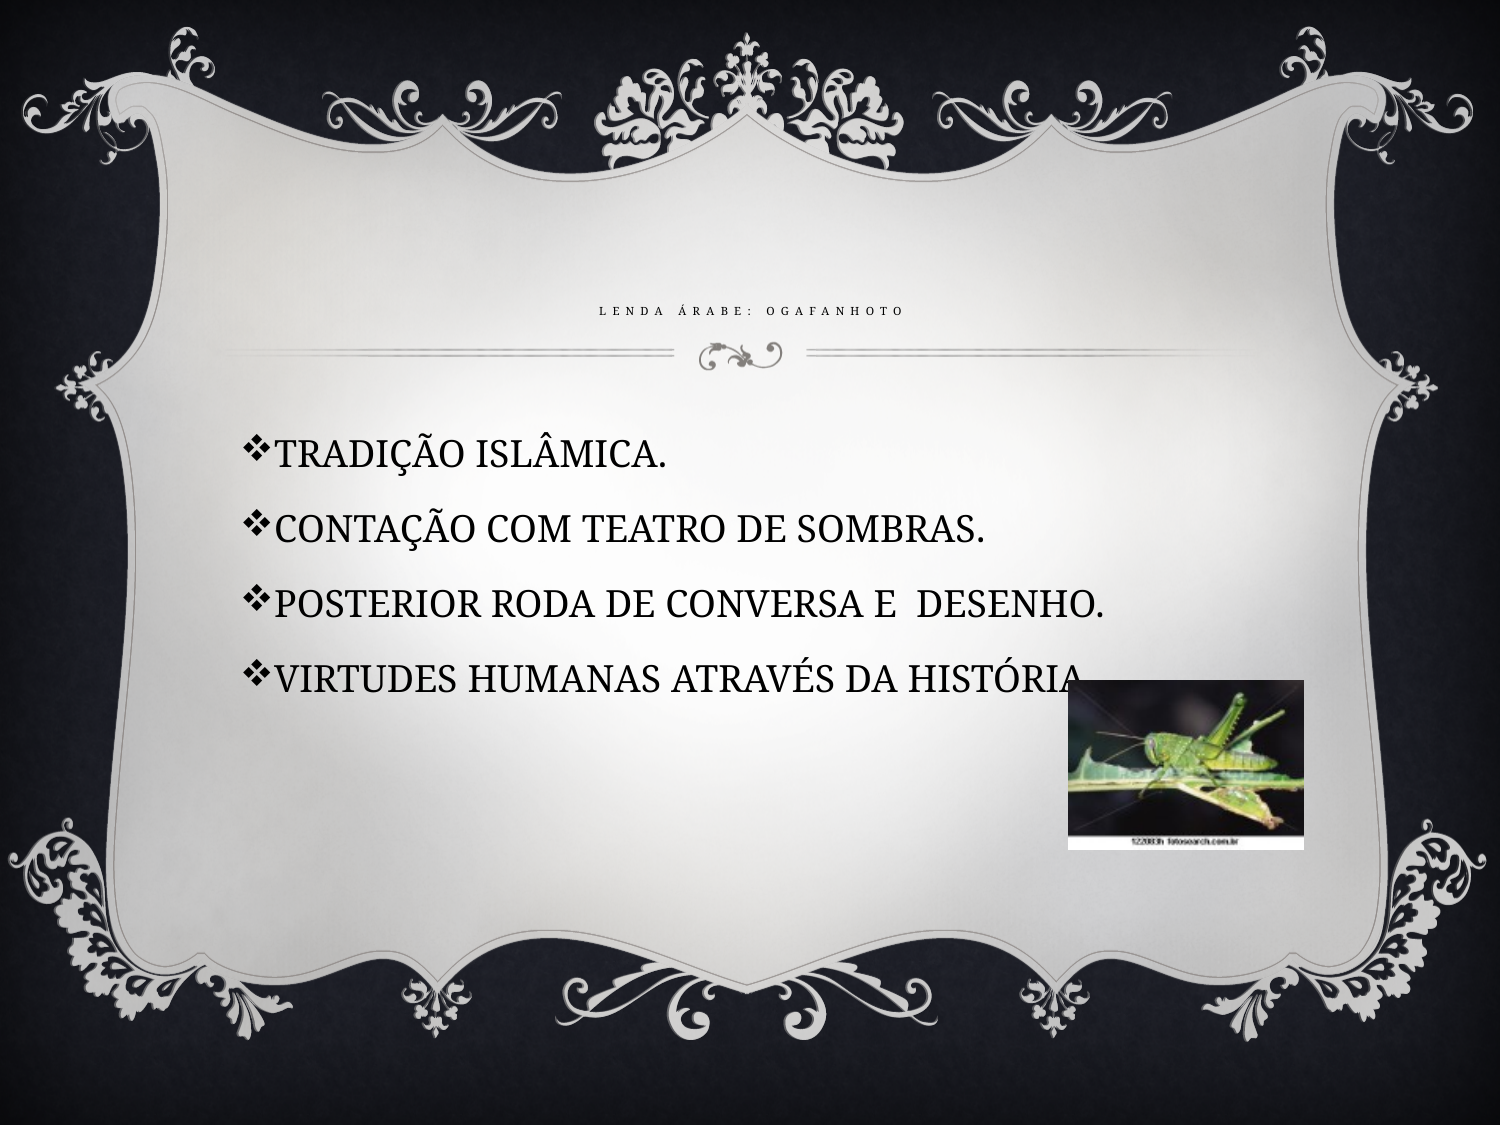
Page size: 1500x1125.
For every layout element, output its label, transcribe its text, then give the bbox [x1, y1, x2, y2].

picture [0, 0, 1500, 1125]
list TRADIÇÃO ISLÂMICA. CONTAÇÃO COM TEATRO DE SOMBRAS. POSTERIOR RODA DE CONVERSA E DESENHO. VIRTUDES HUMANAS ATRAVÉS DA HISTÓRIA. [225, 399, 1275, 900]
title LENDA ÁRABE: OGAFANHOTO [225, 212, 1275, 325]
